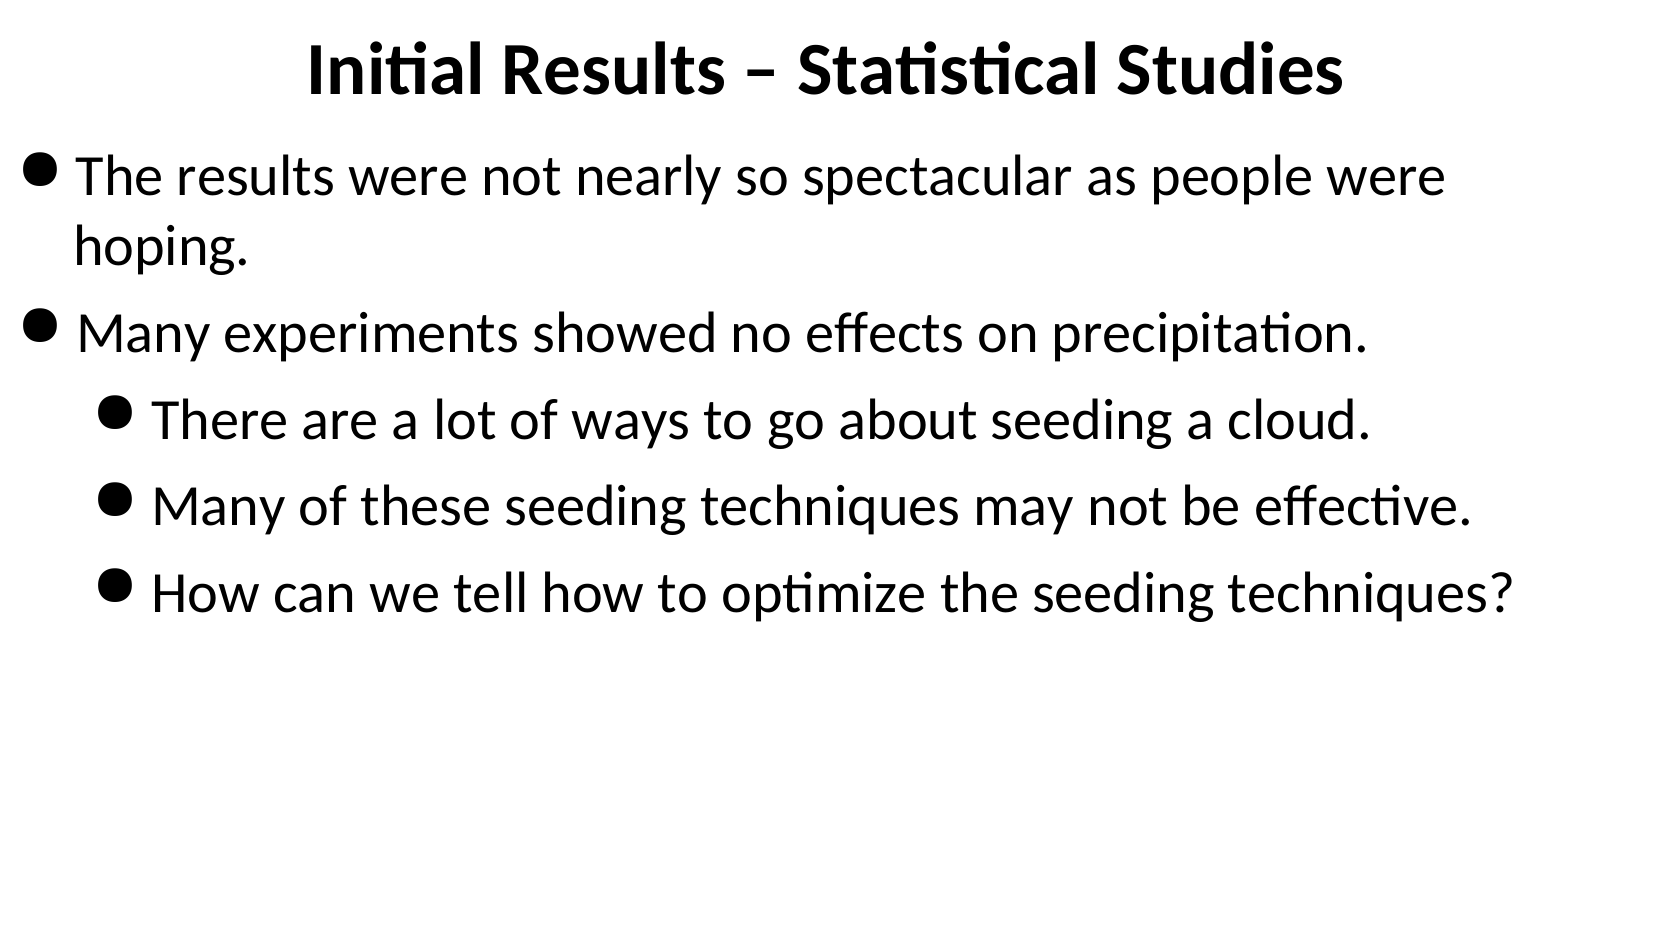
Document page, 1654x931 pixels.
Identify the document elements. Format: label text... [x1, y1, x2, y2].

text_box The results were not nearly so spectacular as people were hoping. Many experiments showed no effects on precipitation. There are a lot of ways to go about seeding a cloud. Many of these seeding techniques may not be effective. How can we tell how to optimize the seeding techniques? [2, 53, 1586, 819]
title Initial Results – Statistical Studies [0, 11, 1654, 118]
